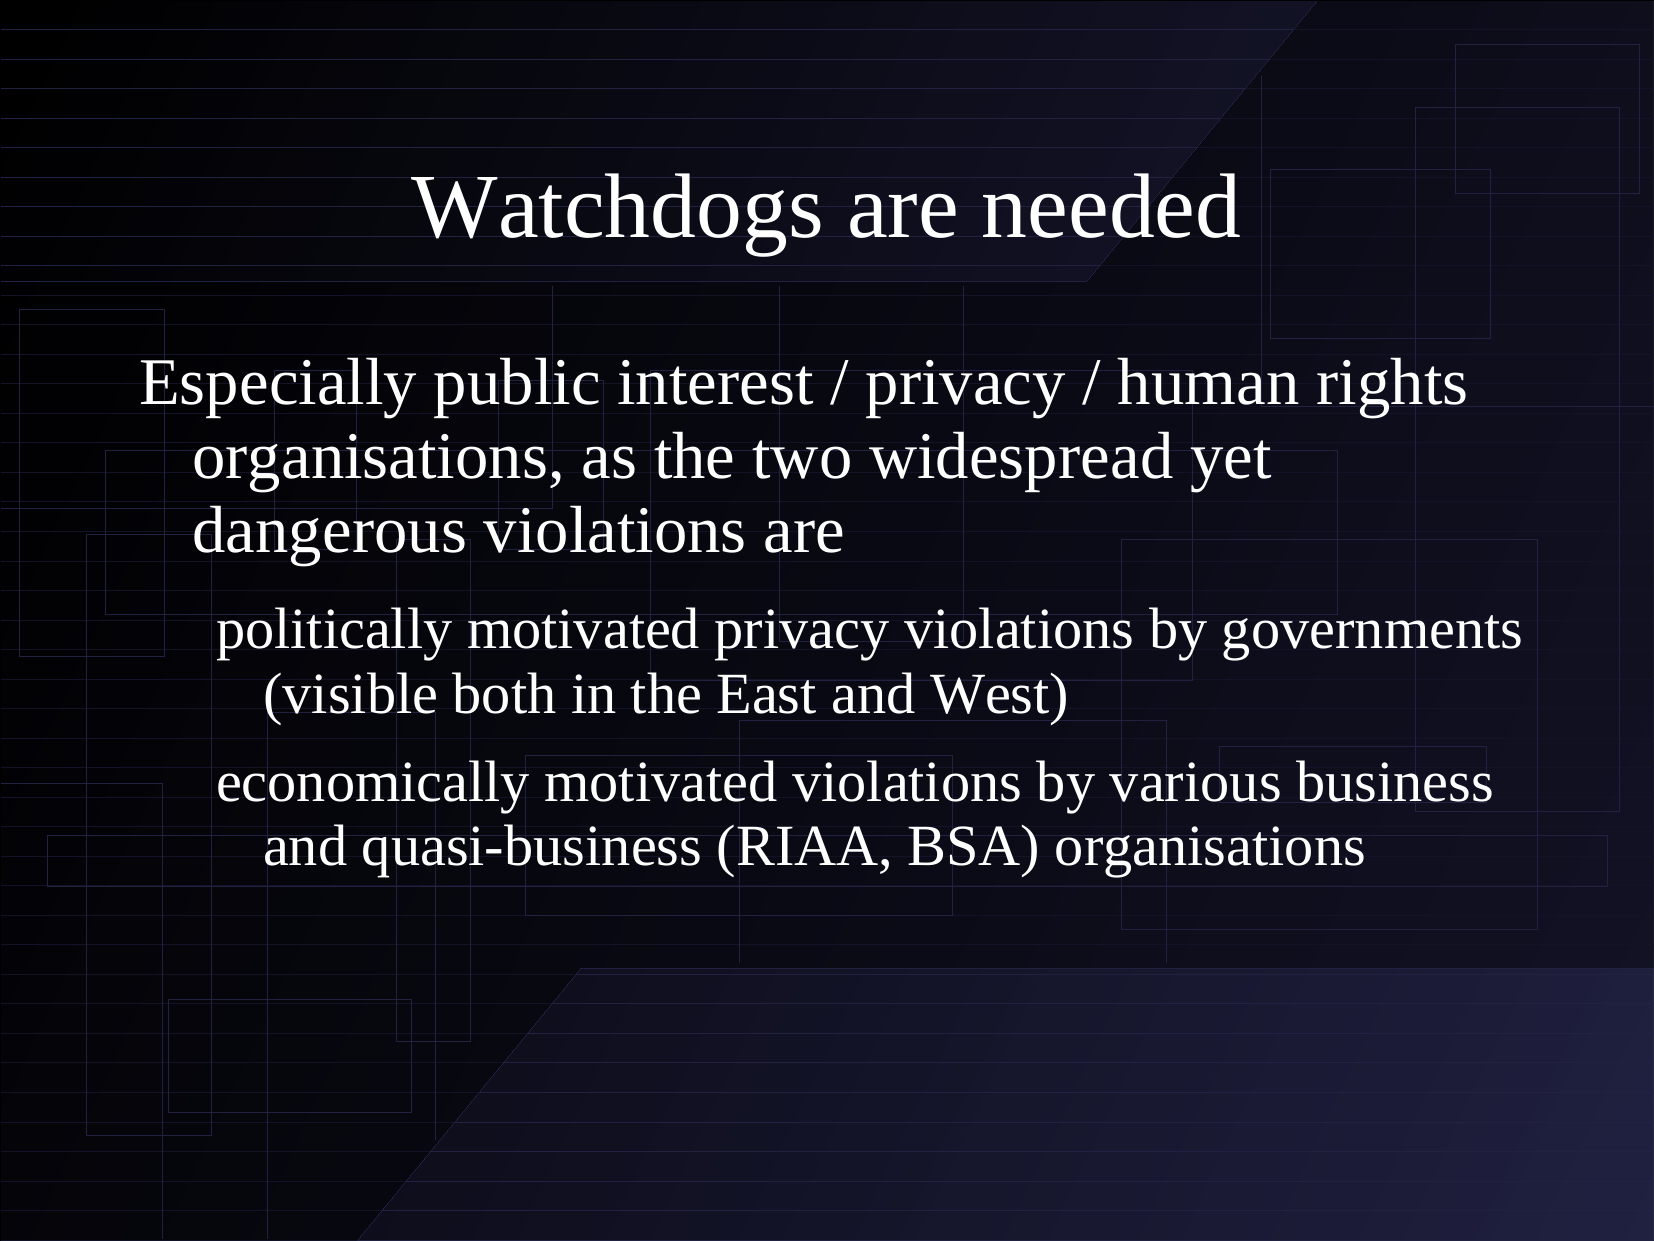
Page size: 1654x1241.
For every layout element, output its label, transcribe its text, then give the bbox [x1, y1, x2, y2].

title Watchdogs are needed [121, 102, 1534, 311]
list Especially public interest / privacy / human rights organisations, as the two widespread yet dangerous violations are politically motivated privacy violations by governments (visible both in the East and West) economically motivated violations by various business and quasi-business (RIAA, BSA) organisations [121, 344, 1534, 1127]
